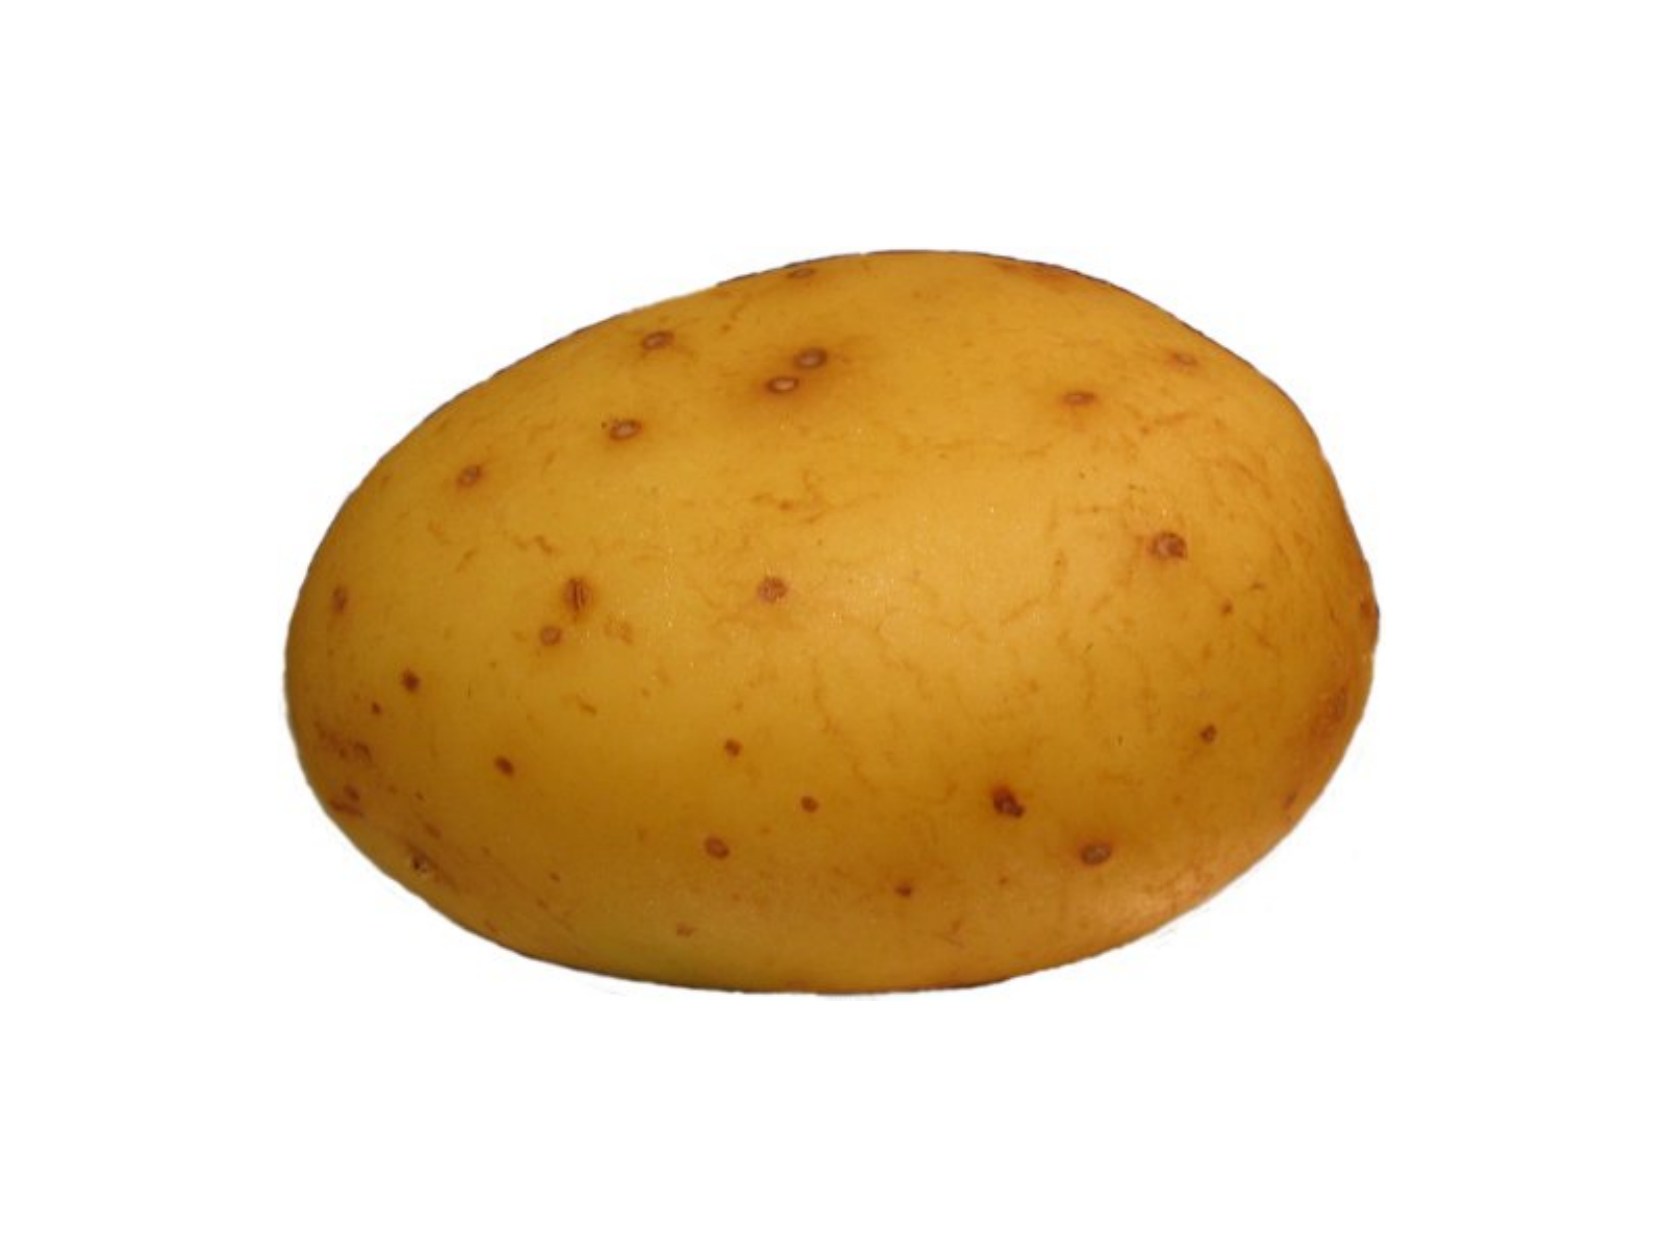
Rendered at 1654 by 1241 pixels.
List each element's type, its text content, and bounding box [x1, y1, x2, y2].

text_box Last time [82, 290, 1538, 1010]
picture [277, 246, 1386, 1002]
